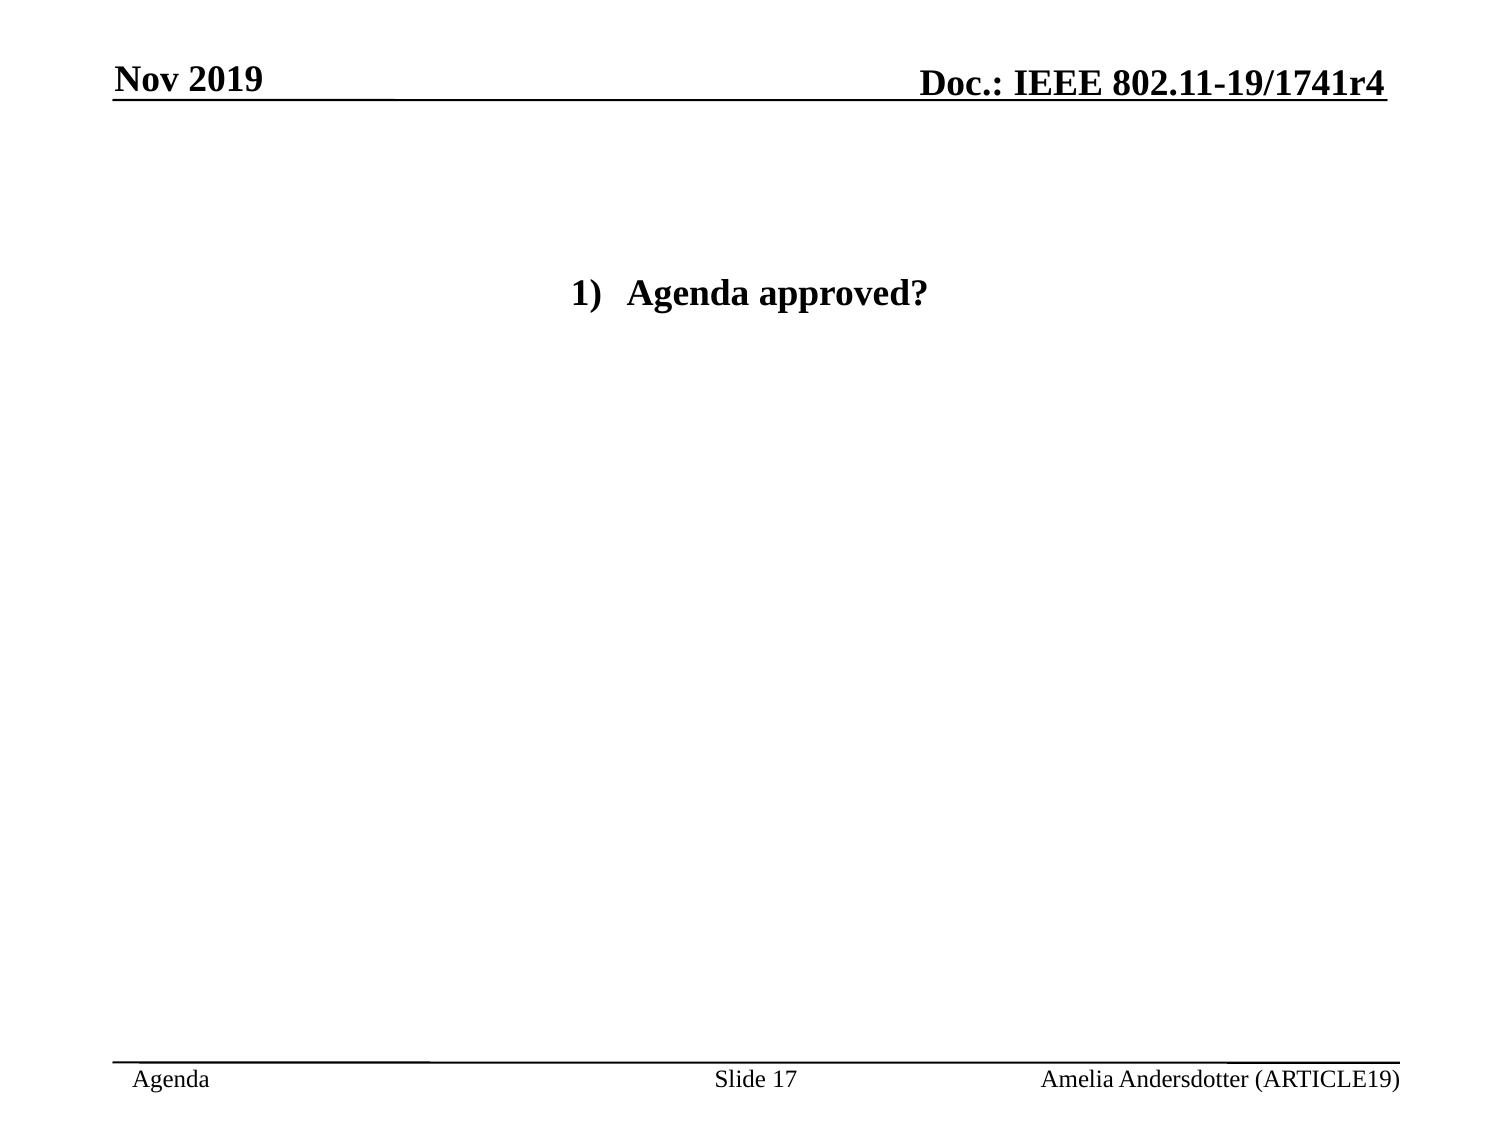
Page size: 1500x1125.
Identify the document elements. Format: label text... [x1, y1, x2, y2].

text_box Slide <number> [712, 1062, 799, 1122]
text_box Amelia Andersdotter (ARTICLE19) [878, 1062, 1401, 1092]
text_box Nov 2019 [114, 54, 422, 99]
text_box Agenda approved? [112, 259, 1387, 1040]
